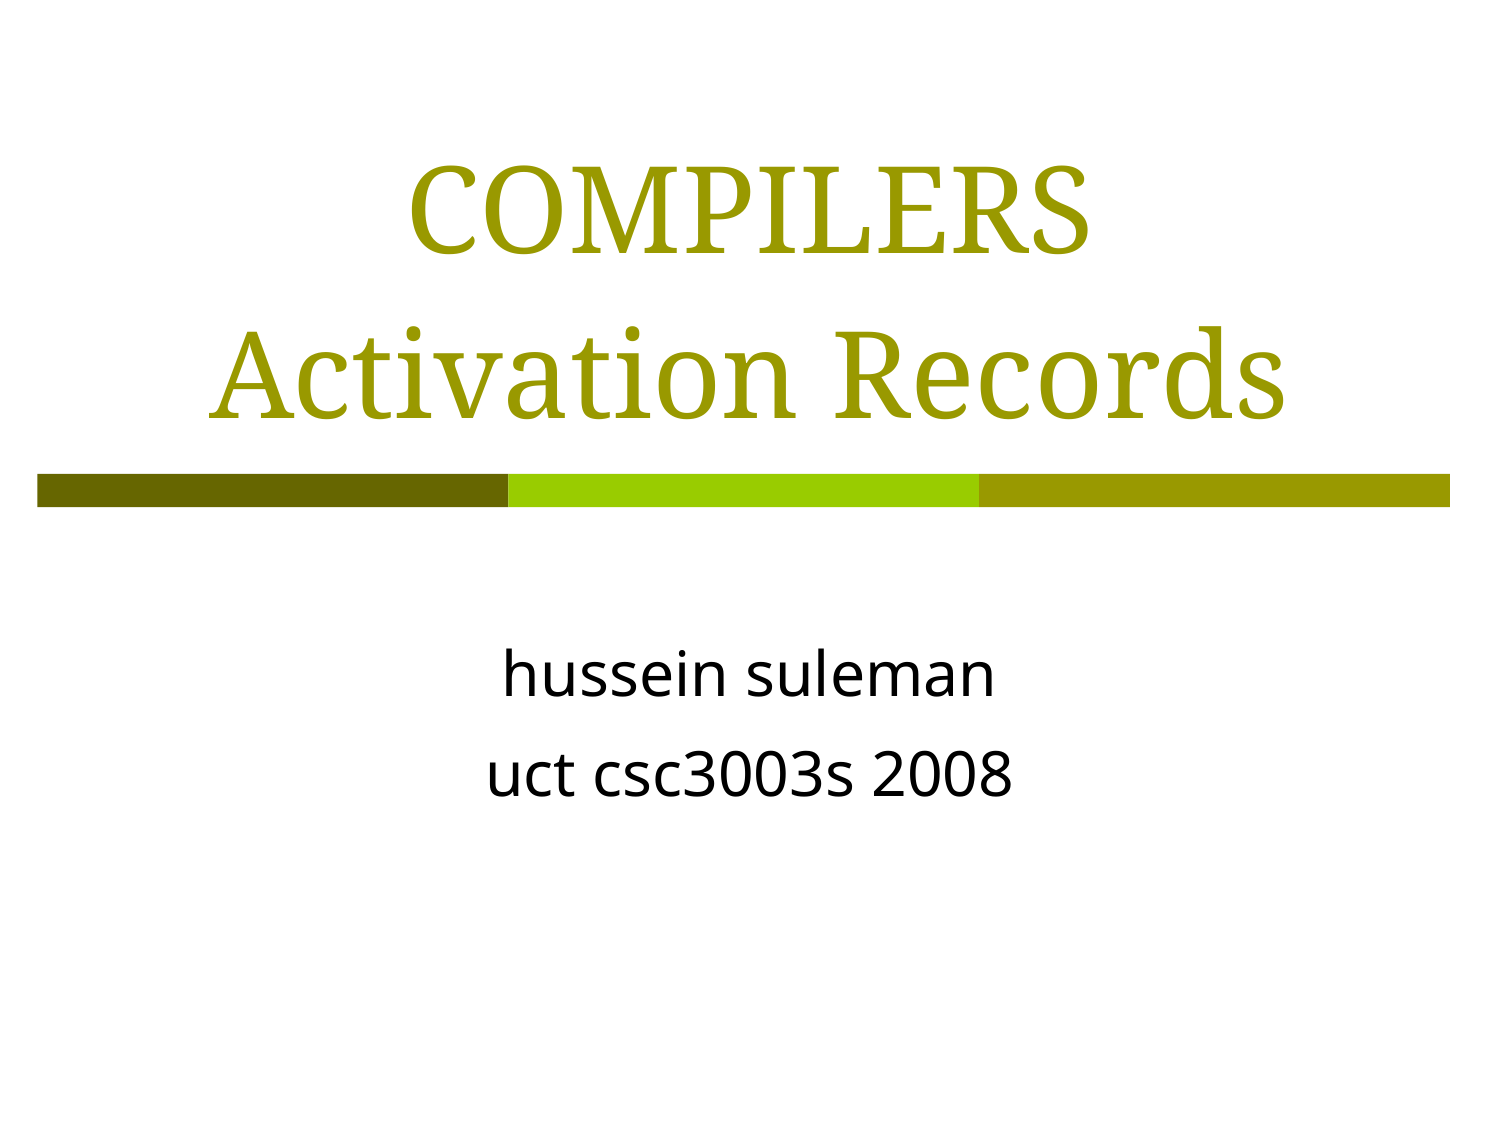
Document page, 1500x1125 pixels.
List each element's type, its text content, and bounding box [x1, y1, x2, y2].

title COMPILERS Activation Records [112, 112, 1388, 462]
subtitle hussein suleman uct csc3003s 2008 [225, 621, 1276, 899]
